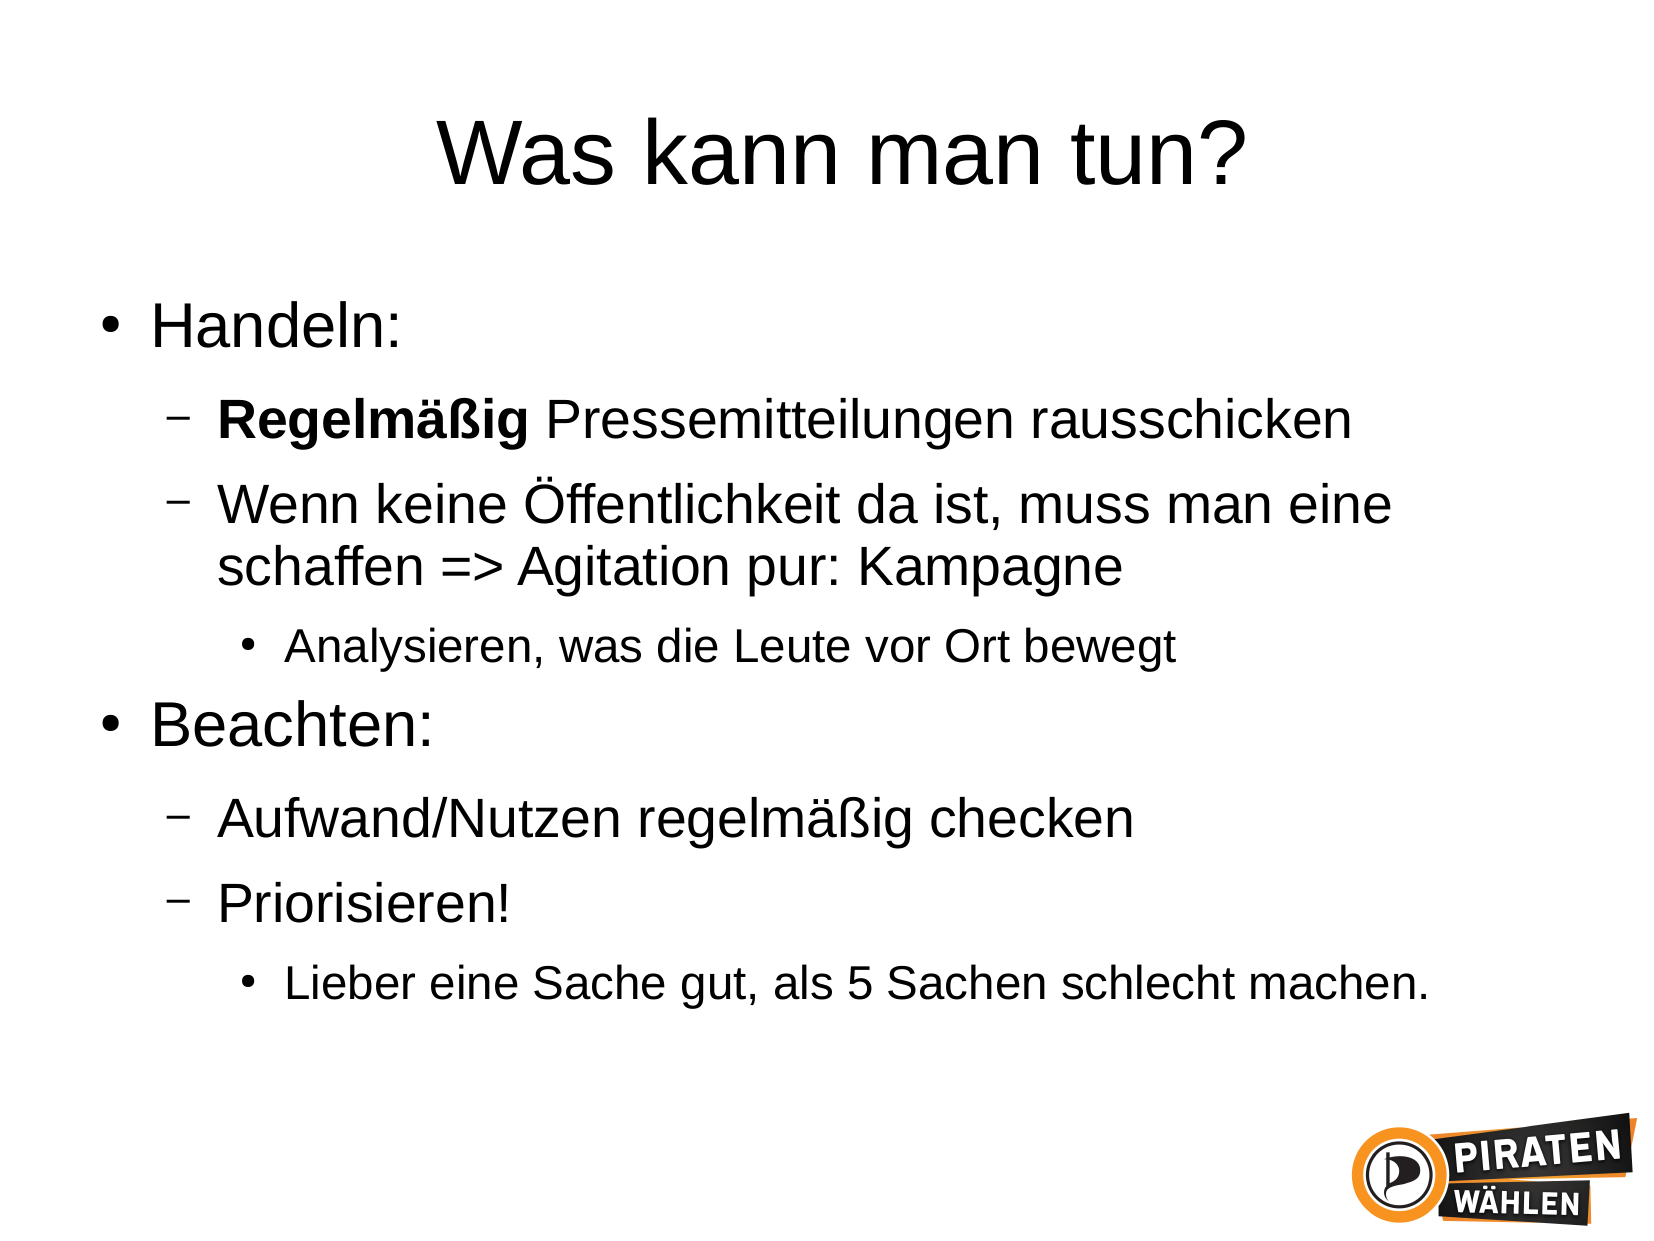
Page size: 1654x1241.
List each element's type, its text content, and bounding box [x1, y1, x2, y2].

list Handeln: Regelmäßig Pressemitteilungen rausschicken Wenn keine Öffentlichkeit da ist, muss man eine schaffen => Agitation pur: Kampagne Analysieren, was die Leute vor Ort bewegt Beachten: Aufwand/Nutzen regelmäßig checken Priorisieren! Lieber eine Sache gut, als 5 Sachen schlecht machen. [82, 290, 1538, 1010]
title Was kann man tun? [82, 49, 1571, 257]
picture [1337, 1098, 1654, 1241]
